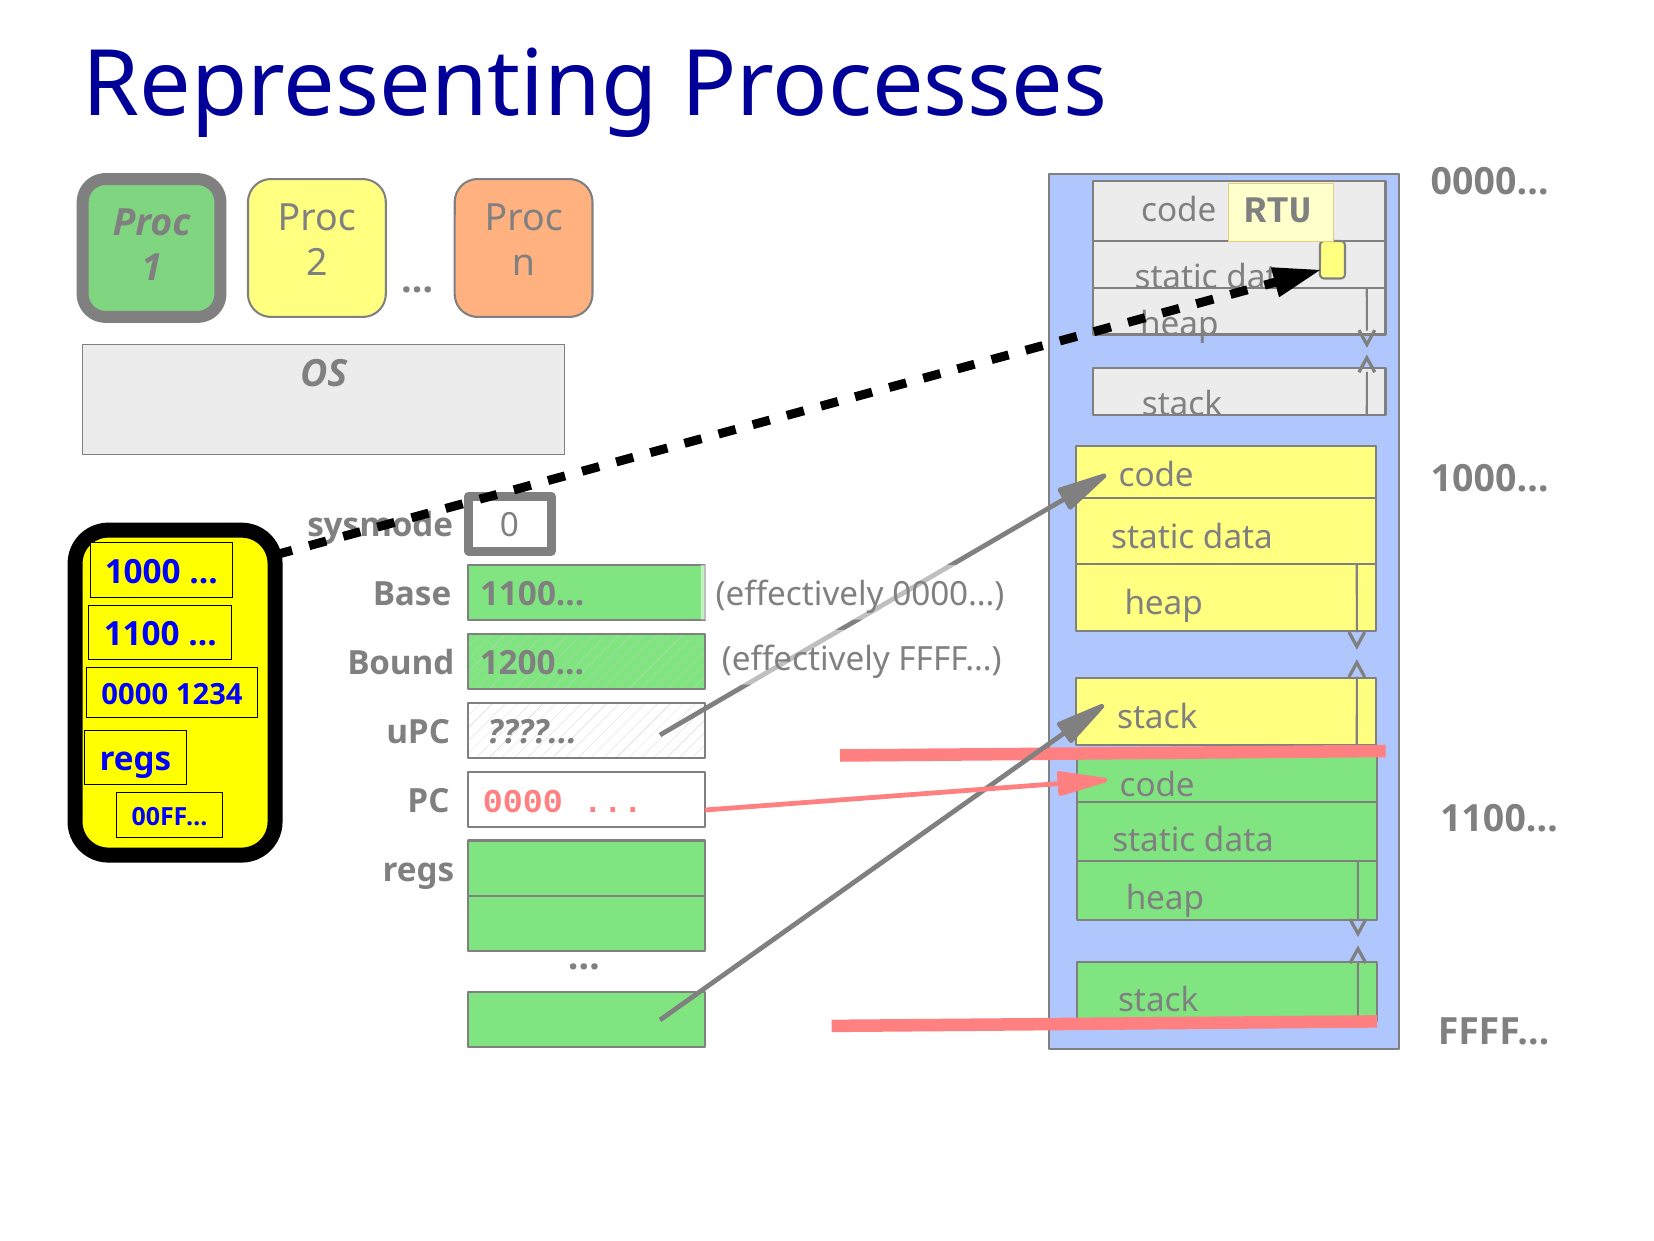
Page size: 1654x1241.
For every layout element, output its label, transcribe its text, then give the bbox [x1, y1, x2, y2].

text_box 1100 … [88, 605, 232, 660]
text_box 0000 1234 [86, 667, 258, 718]
title Representing Processes [82, 29, 1516, 131]
text_box 00FF… [116, 792, 223, 838]
text_box regs [84, 730, 187, 785]
text_box [30, 150, 1606, 1141]
text_box 1000 … [90, 542, 233, 598]
